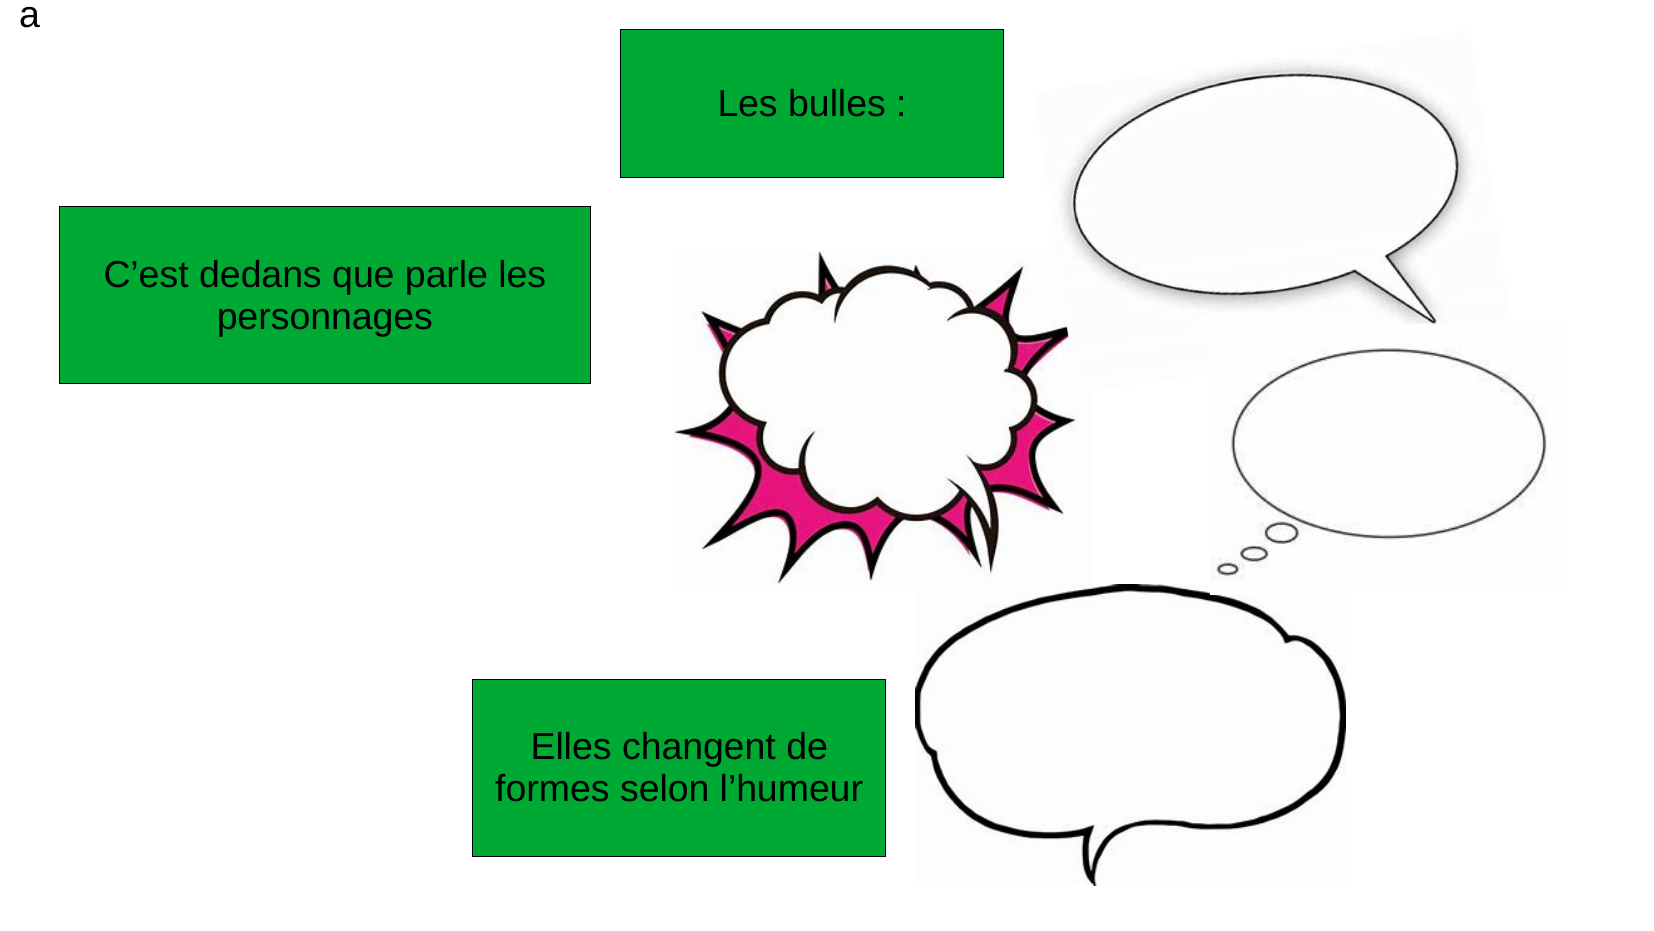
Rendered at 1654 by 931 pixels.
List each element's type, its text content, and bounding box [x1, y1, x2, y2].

picture [673, 29, 1565, 886]
text_box Les bulles : [620, 29, 1004, 178]
text_box Elles changent de formes selon l’humeur [472, 679, 886, 857]
text_box a [0, 0, 60, 30]
text_box C’est dedans que parle les personnages [59, 206, 591, 384]
